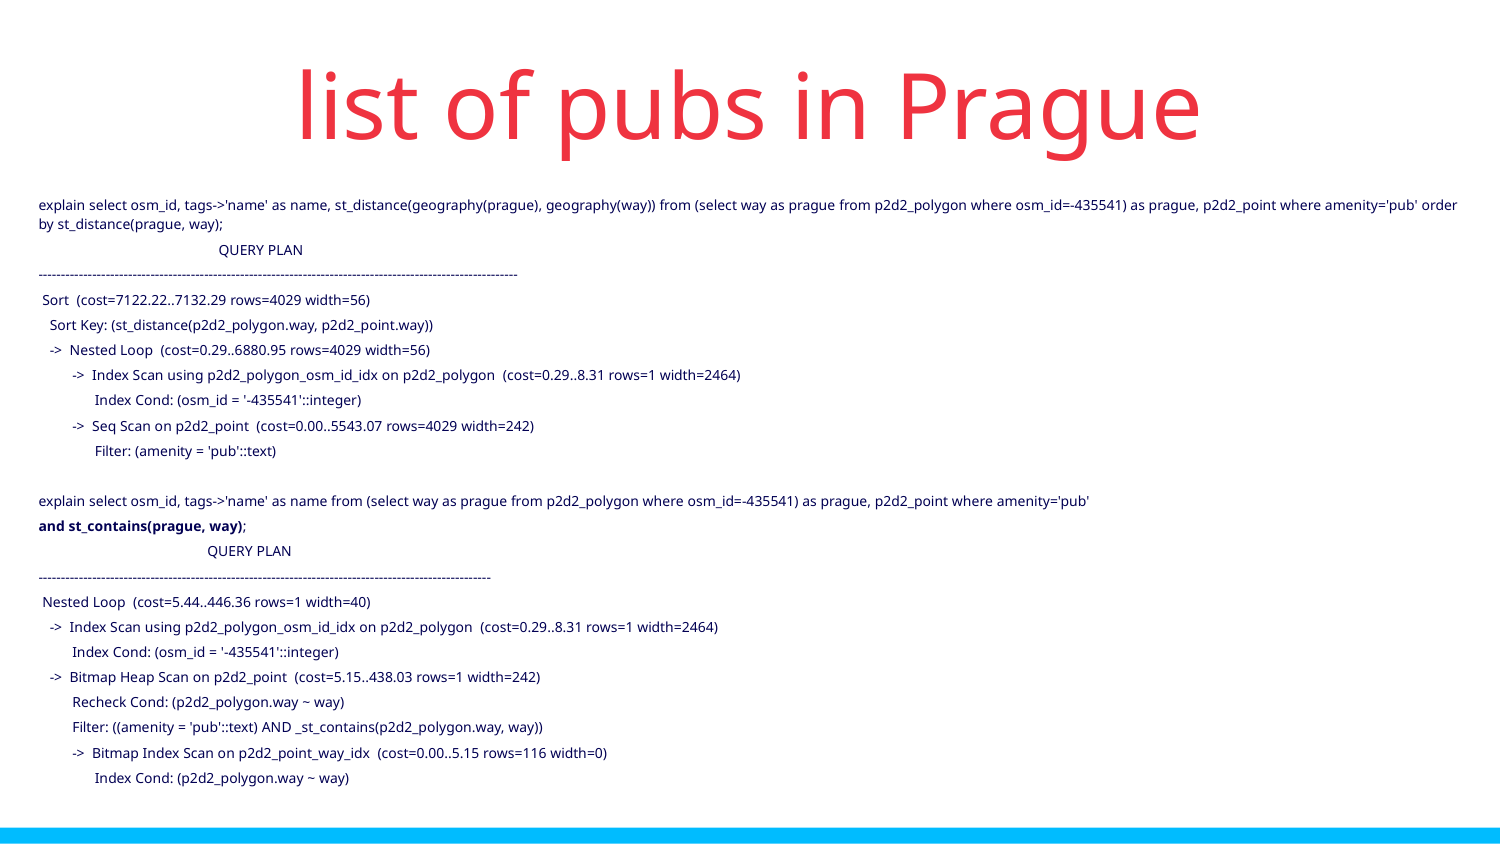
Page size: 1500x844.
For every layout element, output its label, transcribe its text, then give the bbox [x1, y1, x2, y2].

title list of pubs in Prague [75, 33, 1425, 175]
list explain select osm_id, tags->'name' as name, st_distance(geography(prague), geography(way)) from (select way as prague from p2d2_polygon where osm_id=-435541) as prague, p2d2_point where amenity='pub' order by st_distance(prague, way); QUERY PLAN ----------------------------------------------------------------------------------------------------------- Sort (cost=7122.22..7132.29 rows=4029 width=56) Sort Key: (st_distance(p2d2_polygon.way, p2d2_point.way)) -> Nested Loop (cost=0.29..6880.95 rows=4029 width=56) -> Index Scan using p2d2_polygon_osm_id_idx on p2d2_polygon (cost=0.29..8.31 rows=1 width=2464) Index Cond: (osm_id = '-435541'::integer) -> Seq Scan on p2d2_point (cost=0.00..5543.07 rows=4029 width=242) Filter: (amenity = 'pub'::text) explain select osm_id, tags->'name' as name from (select way as prague from p2d2_polygon where osm_id=-435541) as prague, p2d2_point where amenity='pub' and st_contains(prague, way); QUERY PLAN ----------------------------------------------------------------------------------------------------- Nested Loop (cost=5.44..446.36 rows=1 width=40) -> Index Scan using p2d2_polygon_osm_id_idx on p2d2_polygon (cost=0.29..8.31 rows=1 width=2464) Index Cond: (osm_id = '-435541'::integer) -> Bitmap Heap Scan on p2d2_point (cost=5.15..438.03 rows=1 width=242) Recheck Cond: (p2d2_polygon.way ~ way) Filter: ((amenity = 'pub'::text) AND _st_contains(p2d2_polygon.way, way)) -> Bitmap Index Scan on p2d2_point_way_idx (cost=0.00..5.15 rows=116 width=0) Index Cond: (p2d2_polygon.way ~ way) [23, 195, 1477, 804]
